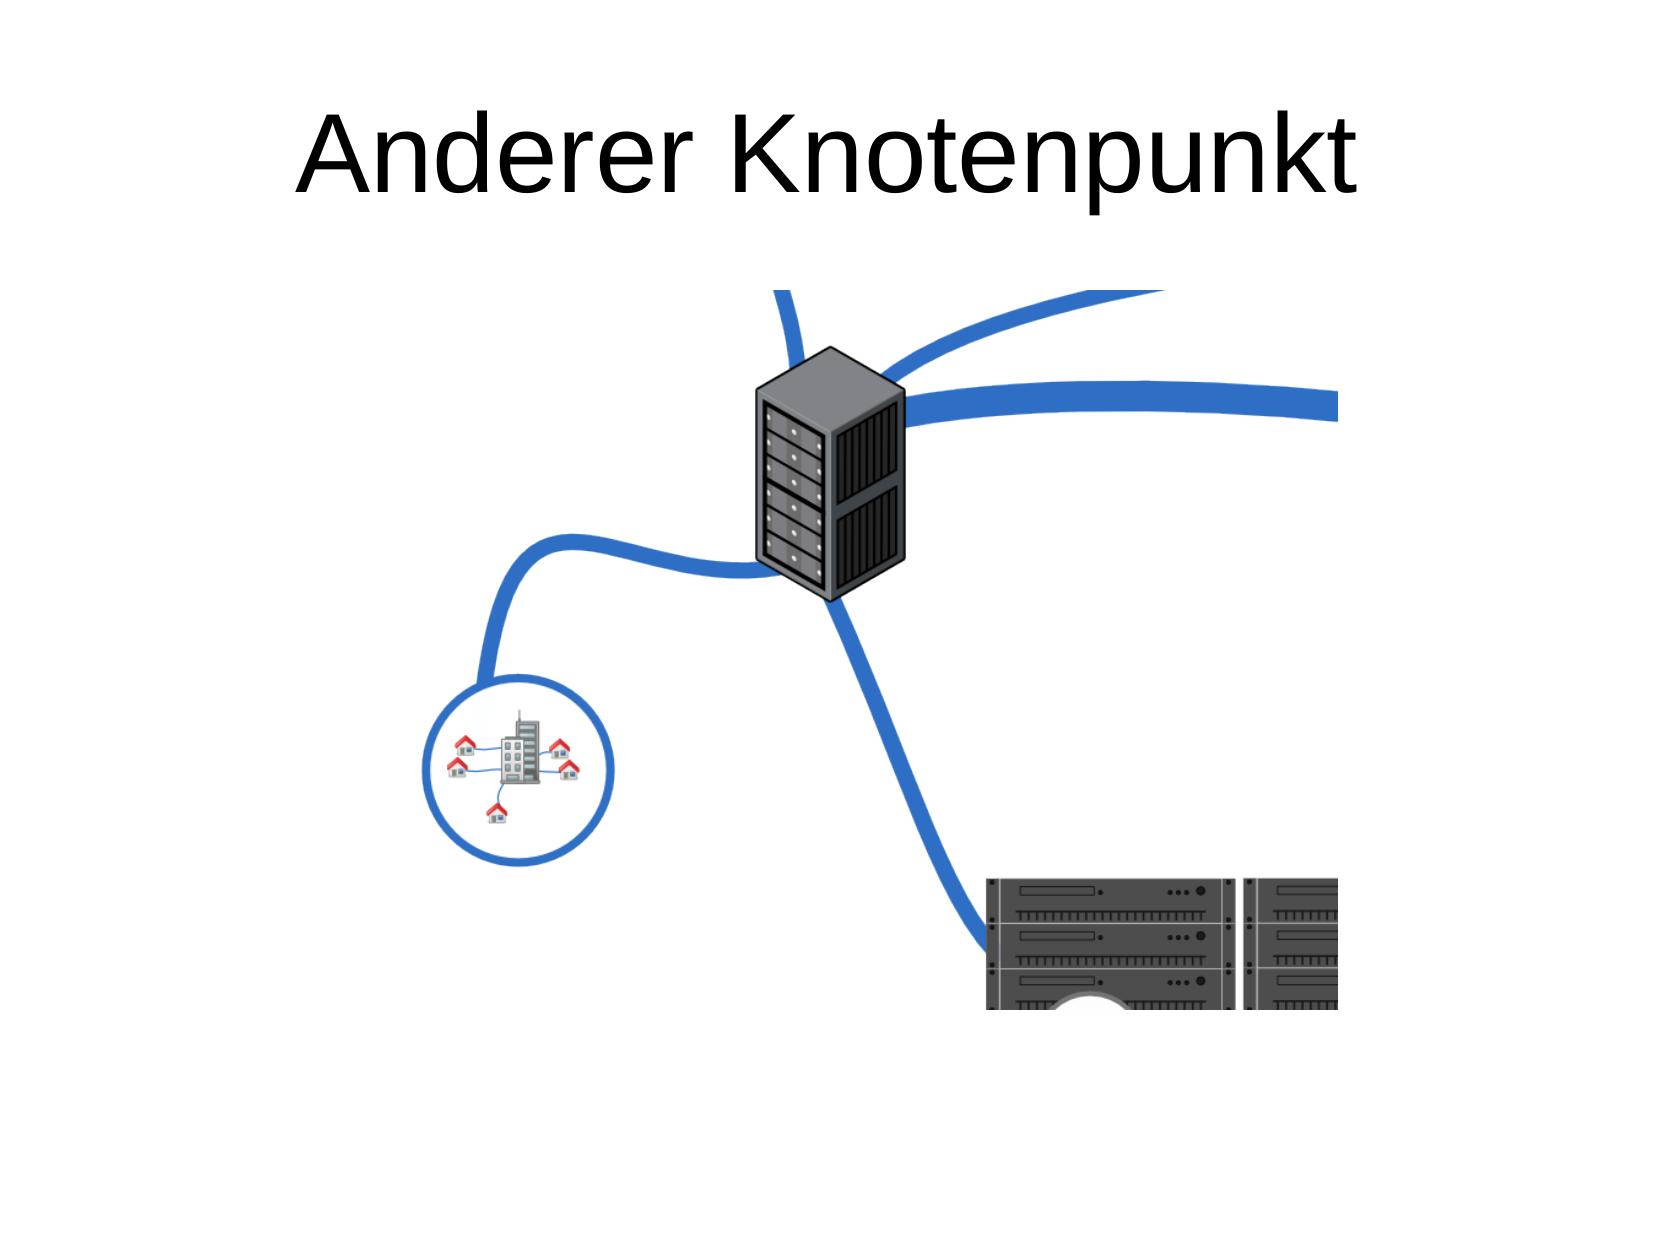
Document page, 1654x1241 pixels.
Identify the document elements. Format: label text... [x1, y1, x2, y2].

picture [316, 290, 1338, 1010]
title Anderer Knotenpunkt [82, 49, 1571, 257]
